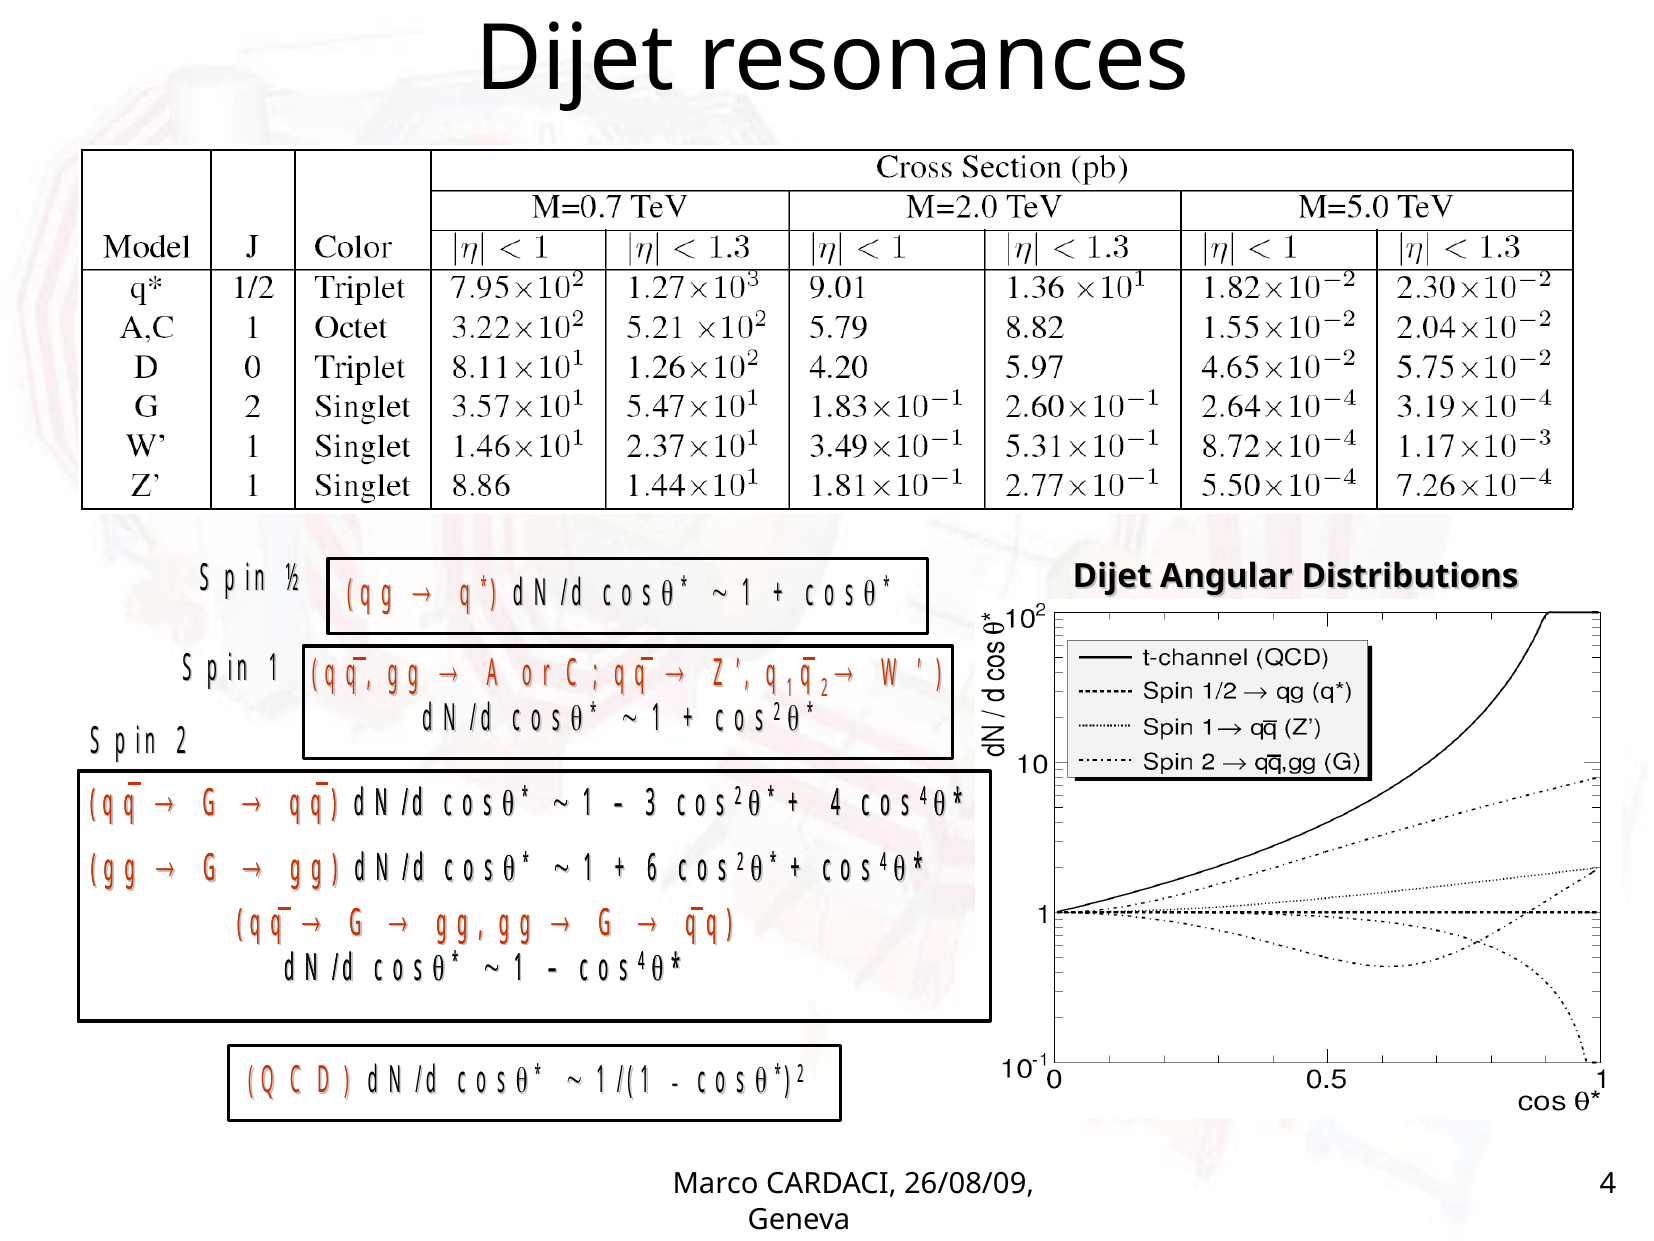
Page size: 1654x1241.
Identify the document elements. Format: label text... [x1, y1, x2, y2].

text_box Dijet Angular Distributions [1057, 544, 1535, 606]
title Dijet resonances [157, 4, 1508, 124]
text_box 4 [1584, 1157, 1650, 1213]
text_box Marco CARDACI, 26/08/09, Geneva [657, 1157, 1078, 1213]
picture [0, 0, 1654, 1241]
